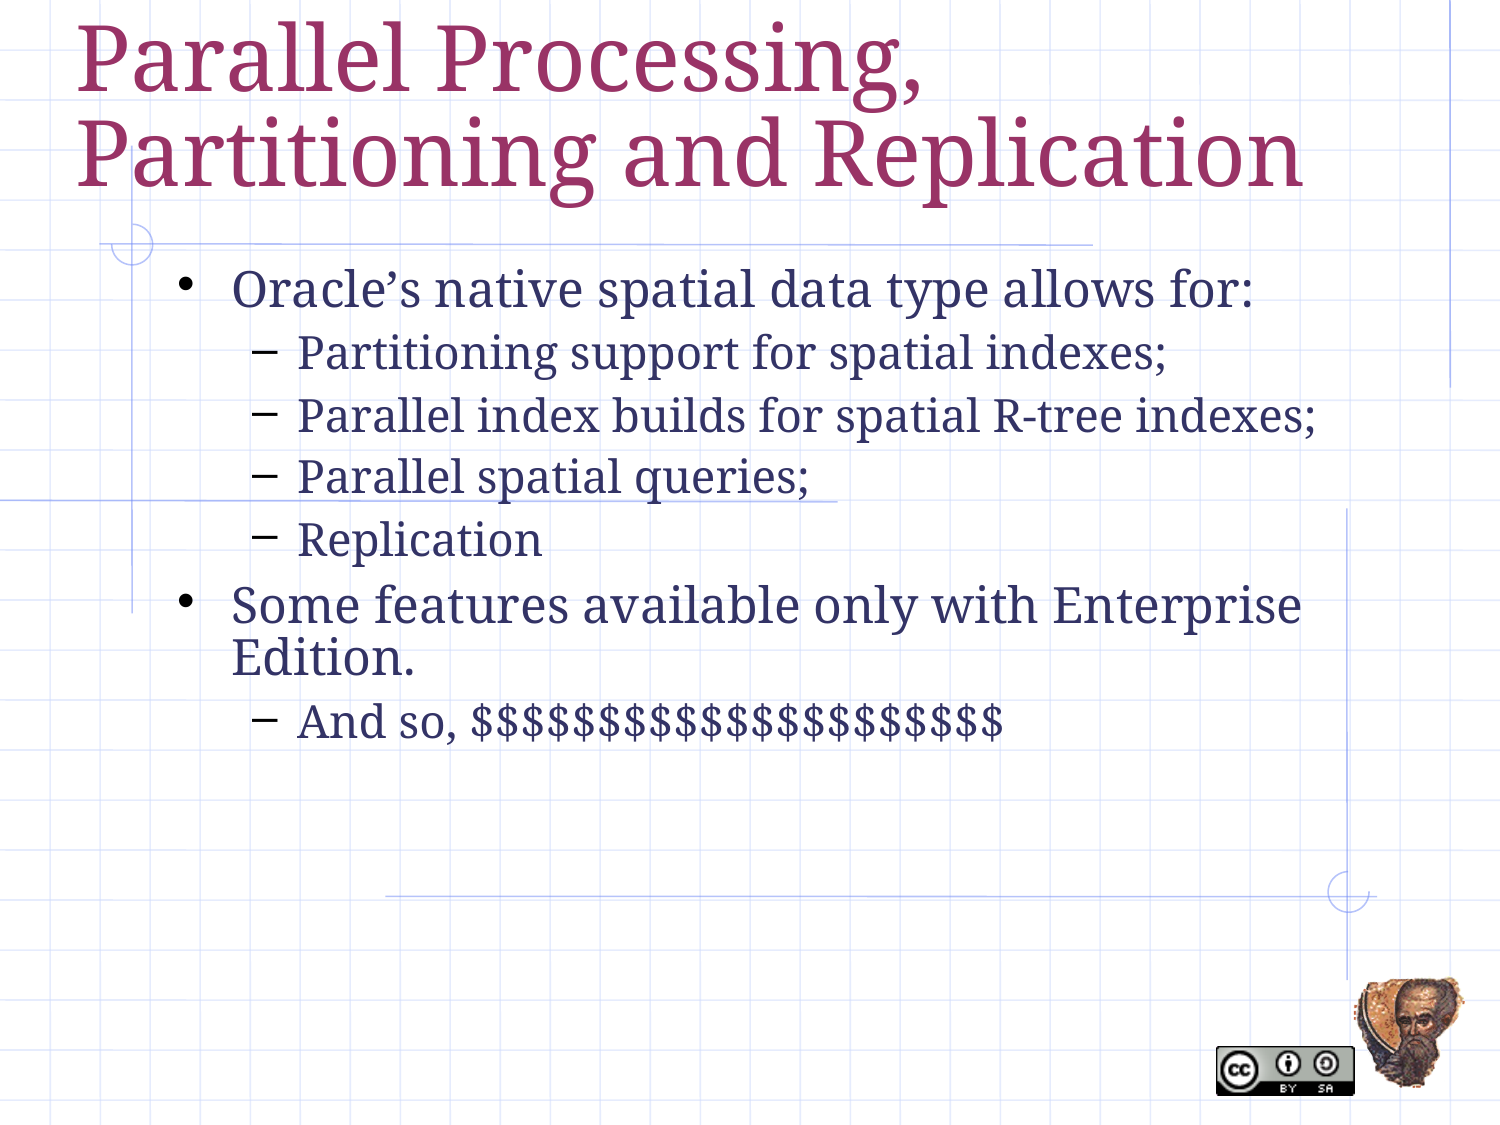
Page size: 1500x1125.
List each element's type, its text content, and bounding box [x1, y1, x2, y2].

picture [1216, 976, 1465, 1096]
list Oracle’s native spatial data type allows for: Partitioning support for spatial indexes; Parallel index builds for spatial R-tree indexes; Parallel spatial queries; Replication Some features available only with Enterprise Edition. And so, $$$$$$$$$$$$$$$$$$$$$ [177, 265, 1329, 795]
title Parallel Processing, Partitioning and Replication [74, 2, 1424, 220]
